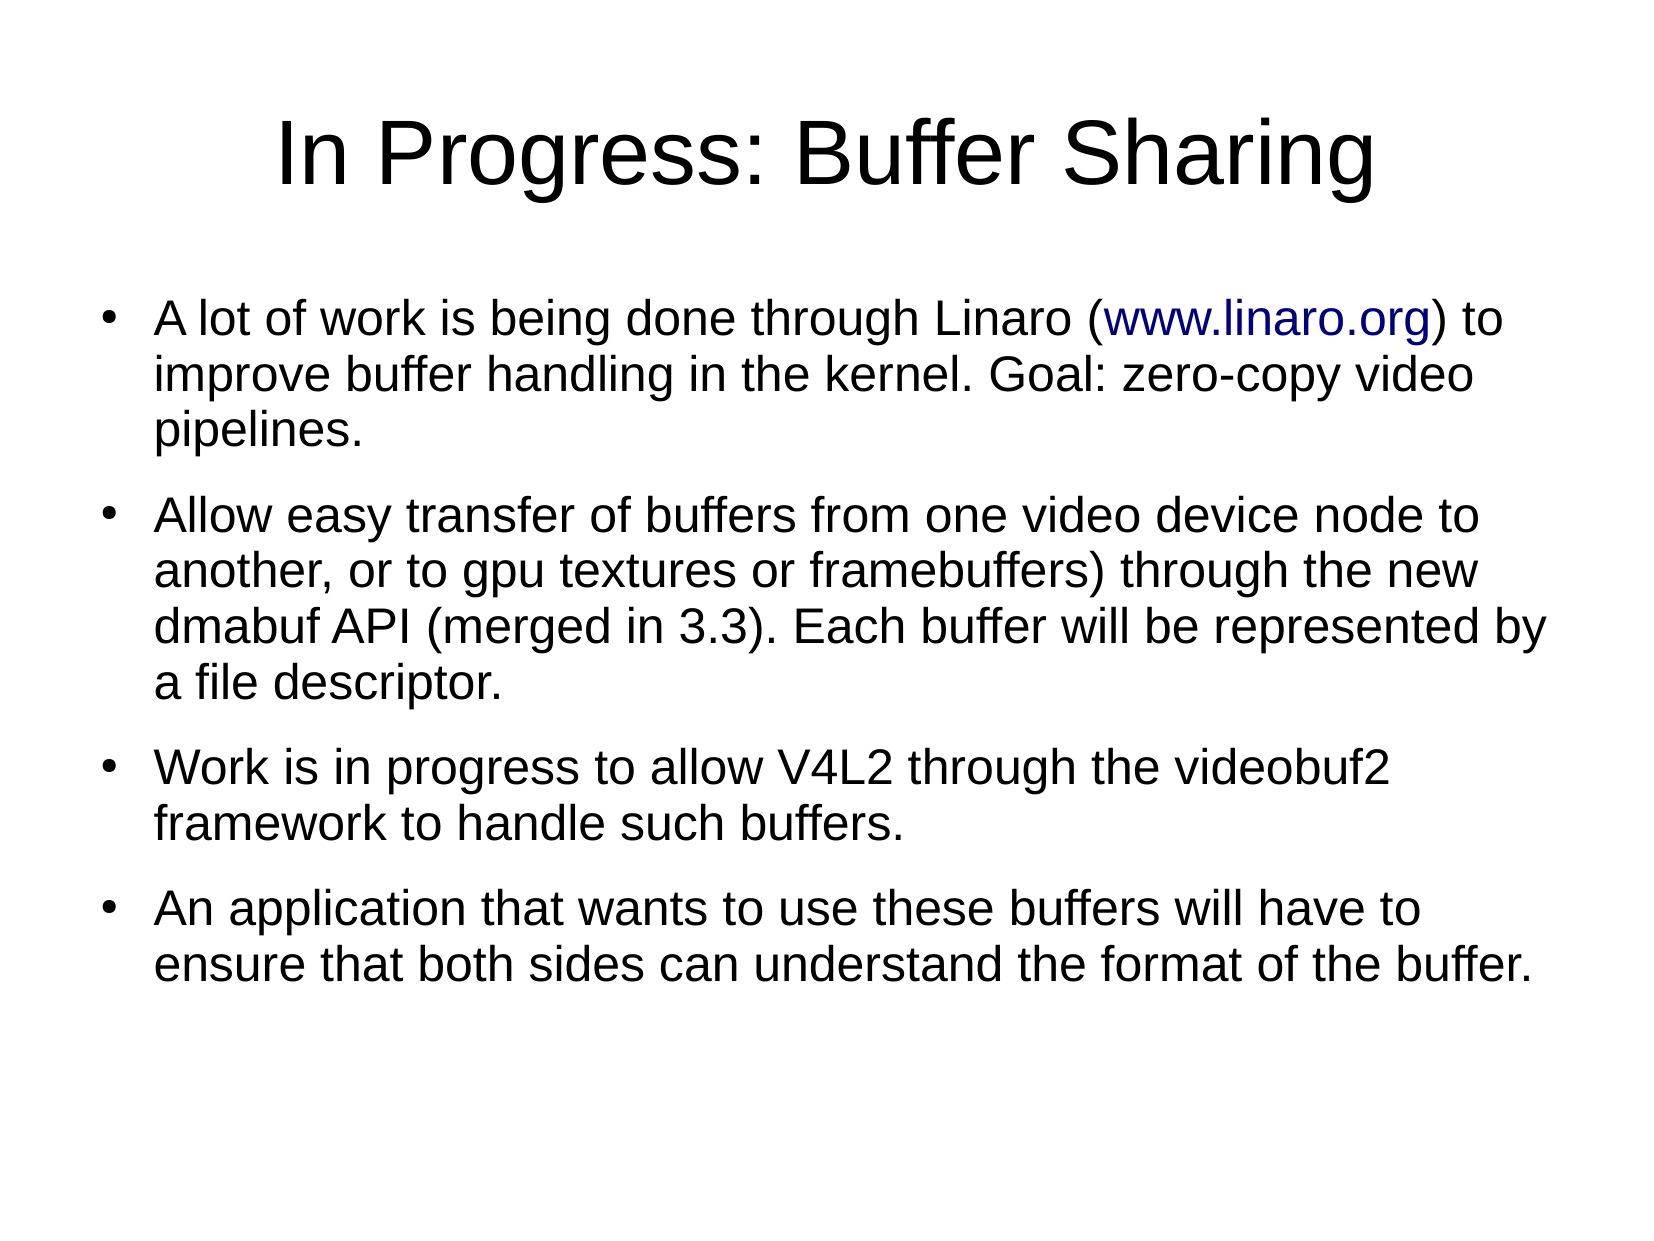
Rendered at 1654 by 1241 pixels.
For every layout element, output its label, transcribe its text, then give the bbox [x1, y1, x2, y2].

list A lot of work is being done through Linaro (www.linaro.org) to improve buffer handling in the kernel. Goal: zero-copy video pipelines. Allow easy transfer of buffers from one video device node to another, or to gpu textures or framebuffers) through the new dmabuf API (merged in 3.3). Each buffer will be represented by a file descriptor. Work is in progress to allow V4L2 through the videobuf2 framework to handle such buffers. An application that wants to use these buffers will have to ensure that both sides can understand the format of the buffer. [82, 290, 1571, 1094]
title In Progress: Buffer Sharing [82, 56, 1571, 250]
